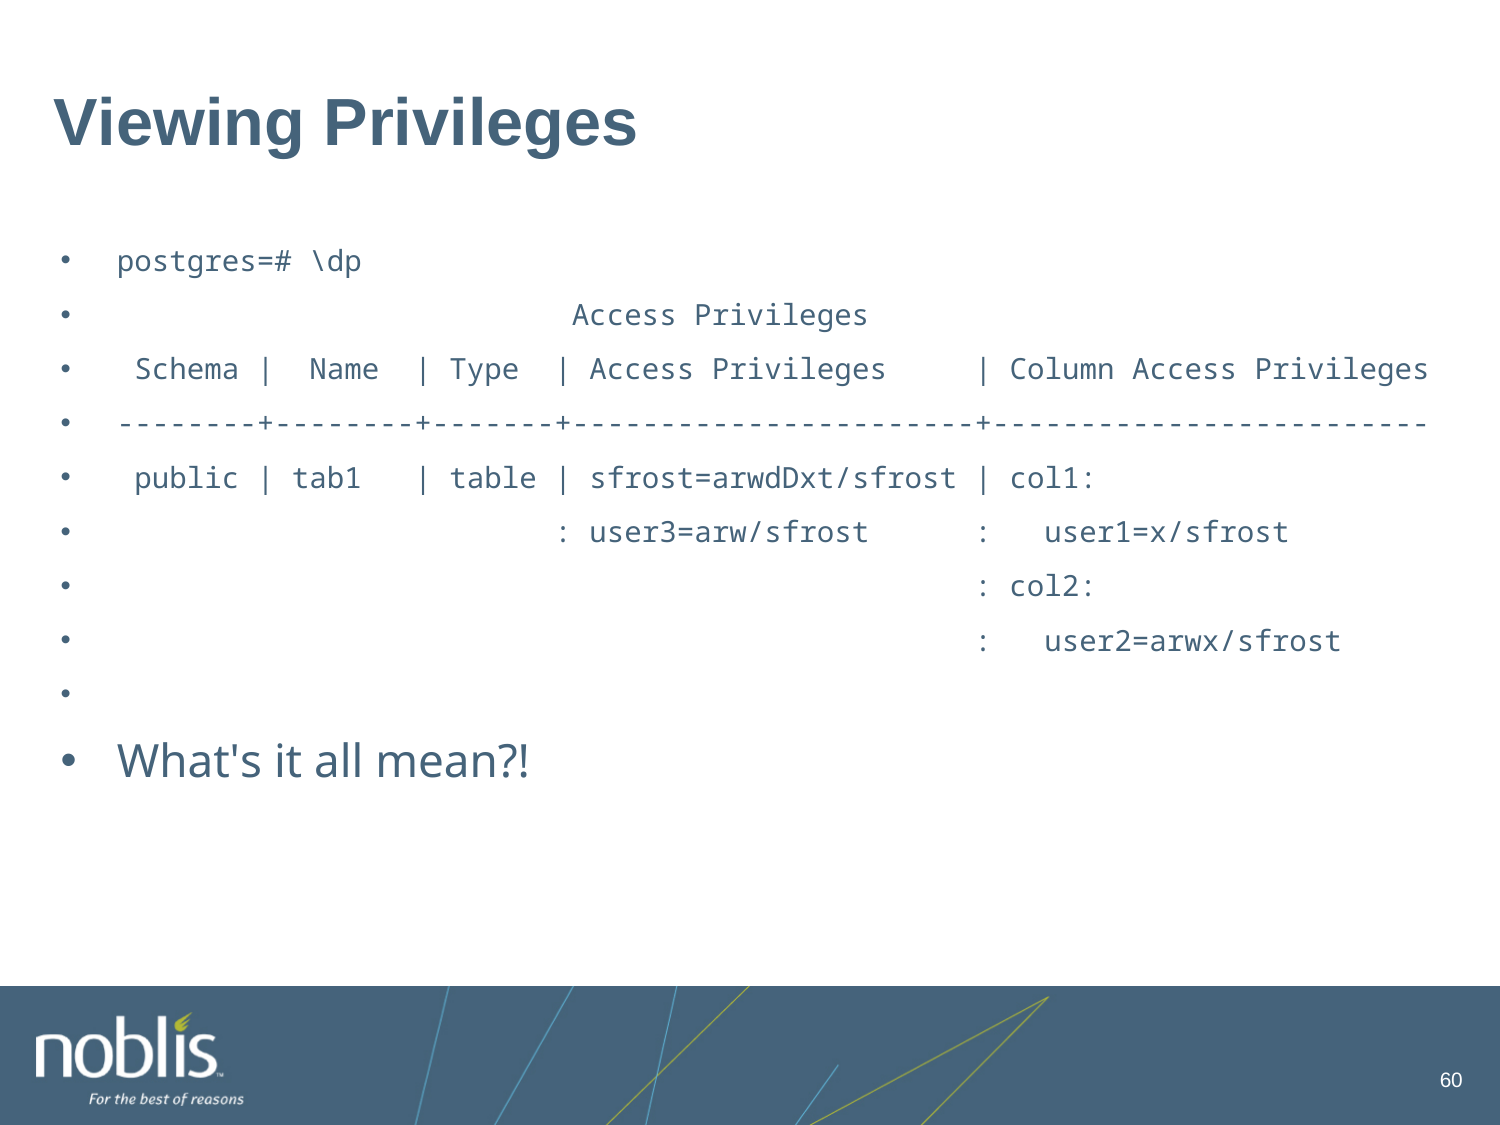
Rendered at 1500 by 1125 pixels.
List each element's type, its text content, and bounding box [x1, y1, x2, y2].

title Viewing Privileges [53, 38, 1438, 211]
list postgres=# \dp Access Privileges Schema | Name | Type | Access Privileges | Column Access Privileges --------+--------+-------+-----------------------+------------------------- public | tab1 | table | sfrost=arwdDxt/sfrost | col1: : user3=arw/sfrost : user1=x/sfrost : col2: : user2=arwx/sfrost What's it all mean?! [60, 239, 1437, 944]
picture [0, 986, 1500, 1125]
